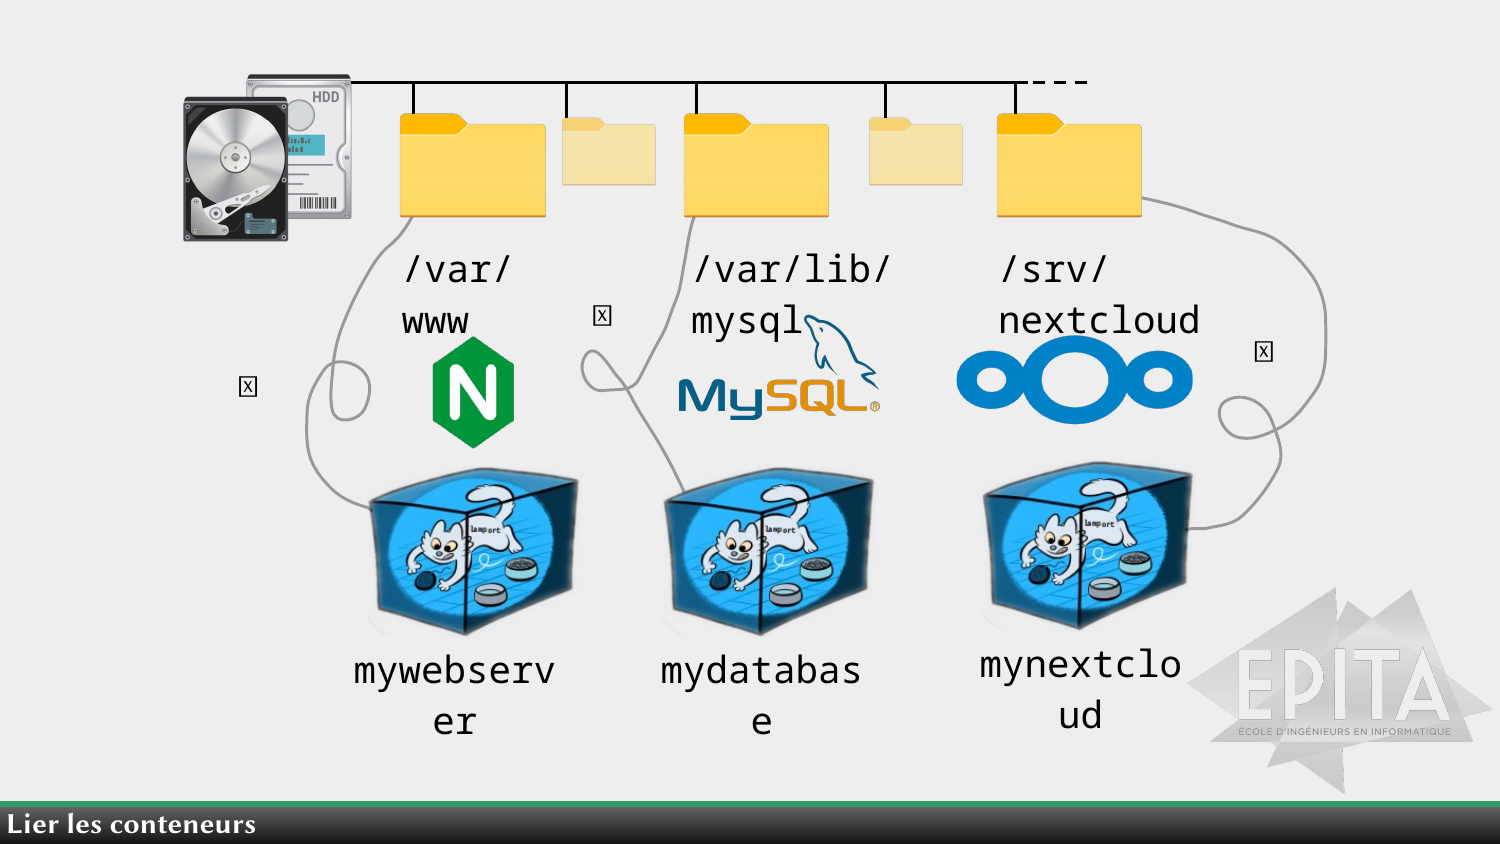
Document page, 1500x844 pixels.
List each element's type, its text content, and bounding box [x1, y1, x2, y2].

picture [415, 318, 419, 330]
picture [179, 70, 355, 245]
picture [719, 314, 730, 330]
text_box mynextcloud [968, 631, 1193, 682]
text_box ✅ [236, 359, 284, 414]
picture [460, 318, 464, 330]
text_box /srv/nextcloud [998, 236, 1288, 286]
picture [1142, 364, 1174, 392]
picture [956, 386, 1193, 449]
picture [389, 82, 662, 249]
picture [678, 314, 880, 420]
picture [673, 82, 839, 249]
picture [764, 315, 774, 331]
text_box mydatabase [649, 637, 875, 688]
picture [404, 318, 543, 462]
text_box mywebserver [342, 637, 567, 688]
picture [438, 318, 442, 330]
picture [976, 366, 1008, 393]
picture [1040, 350, 1111, 408]
text_box /var/lib/mysql [690, 236, 969, 286]
picture [956, 307, 1193, 378]
picture [862, 98, 969, 205]
text_box ✅ [590, 289, 638, 343]
picture [366, 466, 582, 638]
text_box ✅ [1252, 324, 1300, 378]
title Lier les conteneurs [5, 801, 1075, 844]
picture [980, 460, 1492, 794]
picture [986, 82, 1152, 249]
text_box /var/www [401, 236, 567, 286]
picture [661, 466, 877, 638]
